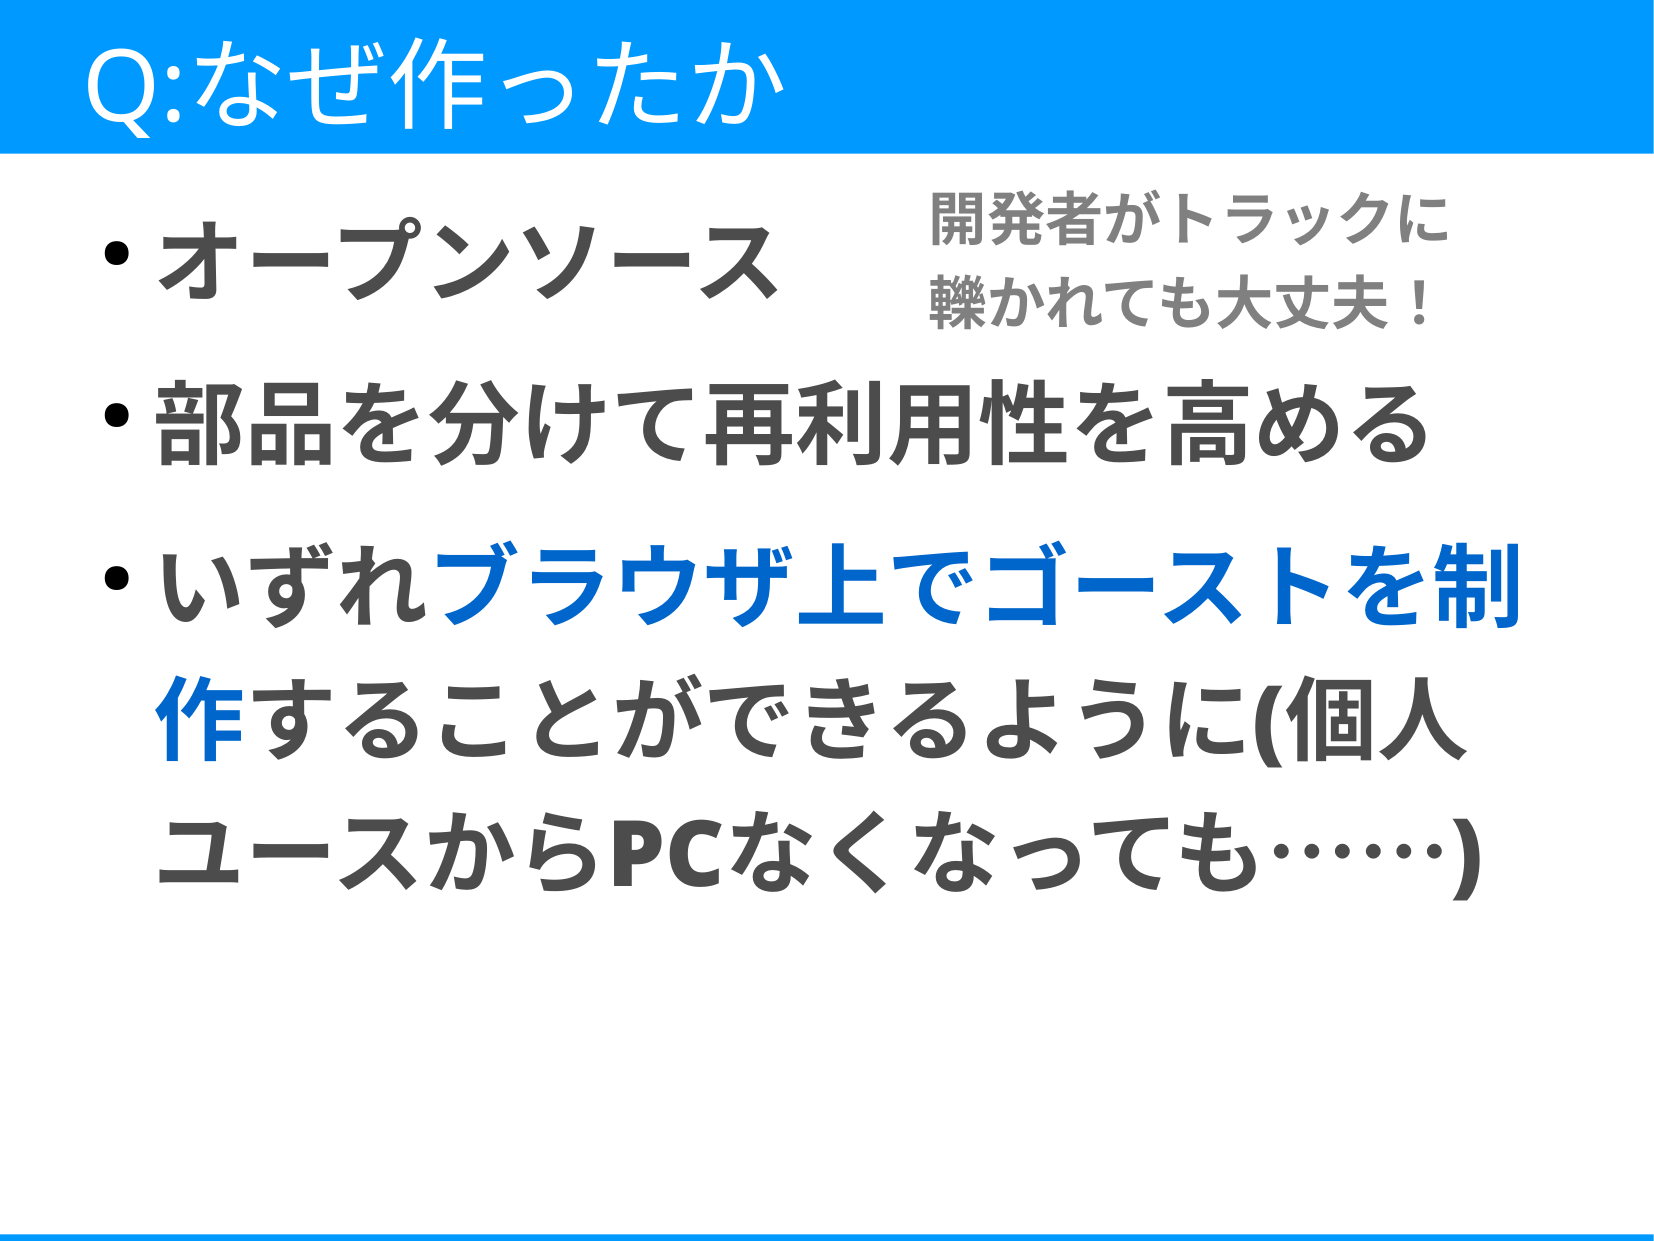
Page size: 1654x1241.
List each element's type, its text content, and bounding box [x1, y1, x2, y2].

title Q:なぜ作ったか [82, 3, 1571, 153]
list オープンソース 部品を分けて再利用性を高める いずれブラウザ上でゴーストを制作することができるように(個人ユースからPCなくなっても……) [82, 188, 1571, 1113]
text_box 開発者がトラックに 轢かれても大丈夫！ [914, 165, 1469, 354]
